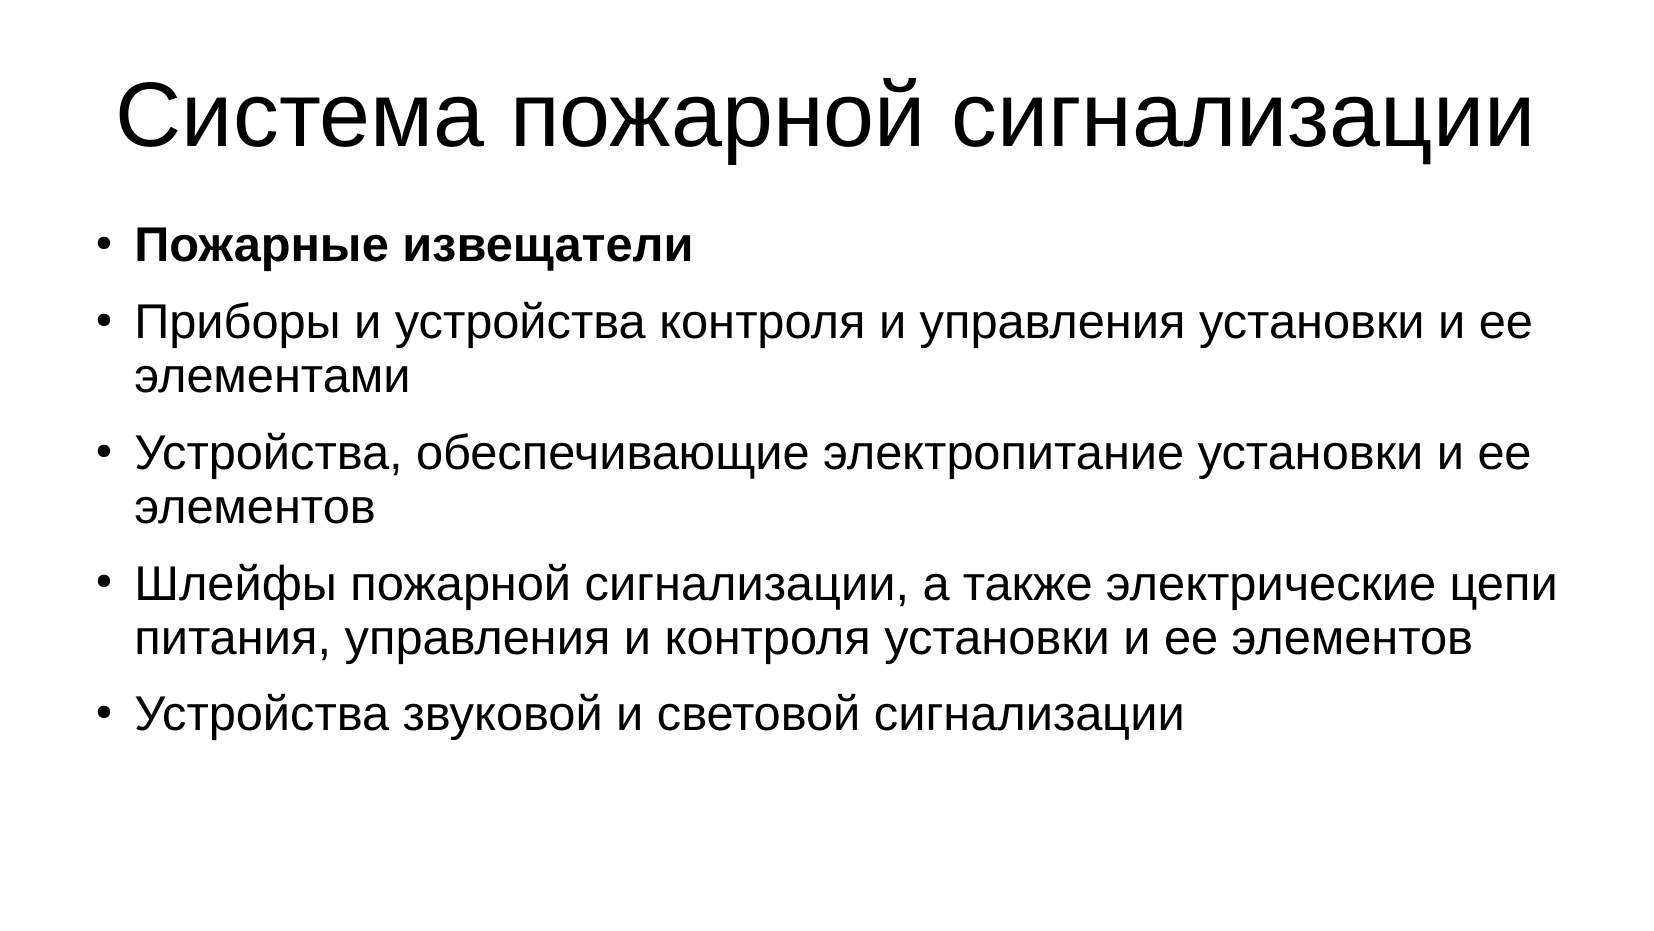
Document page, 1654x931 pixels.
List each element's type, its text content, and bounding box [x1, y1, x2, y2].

title Система пожарной сигнализации [82, 37, 1571, 193]
list Пожарные извещатели Приборы и устройства контроля и управления установки и ее элементами Устройства, обеспечивающие электропитание установки и ее элементов Шлейфы пожарной сигнализации, а также электрические цепи питания, управления и контроля установки и ее элементов Устройства звуковой и световой сигнализации [82, 217, 1571, 751]
